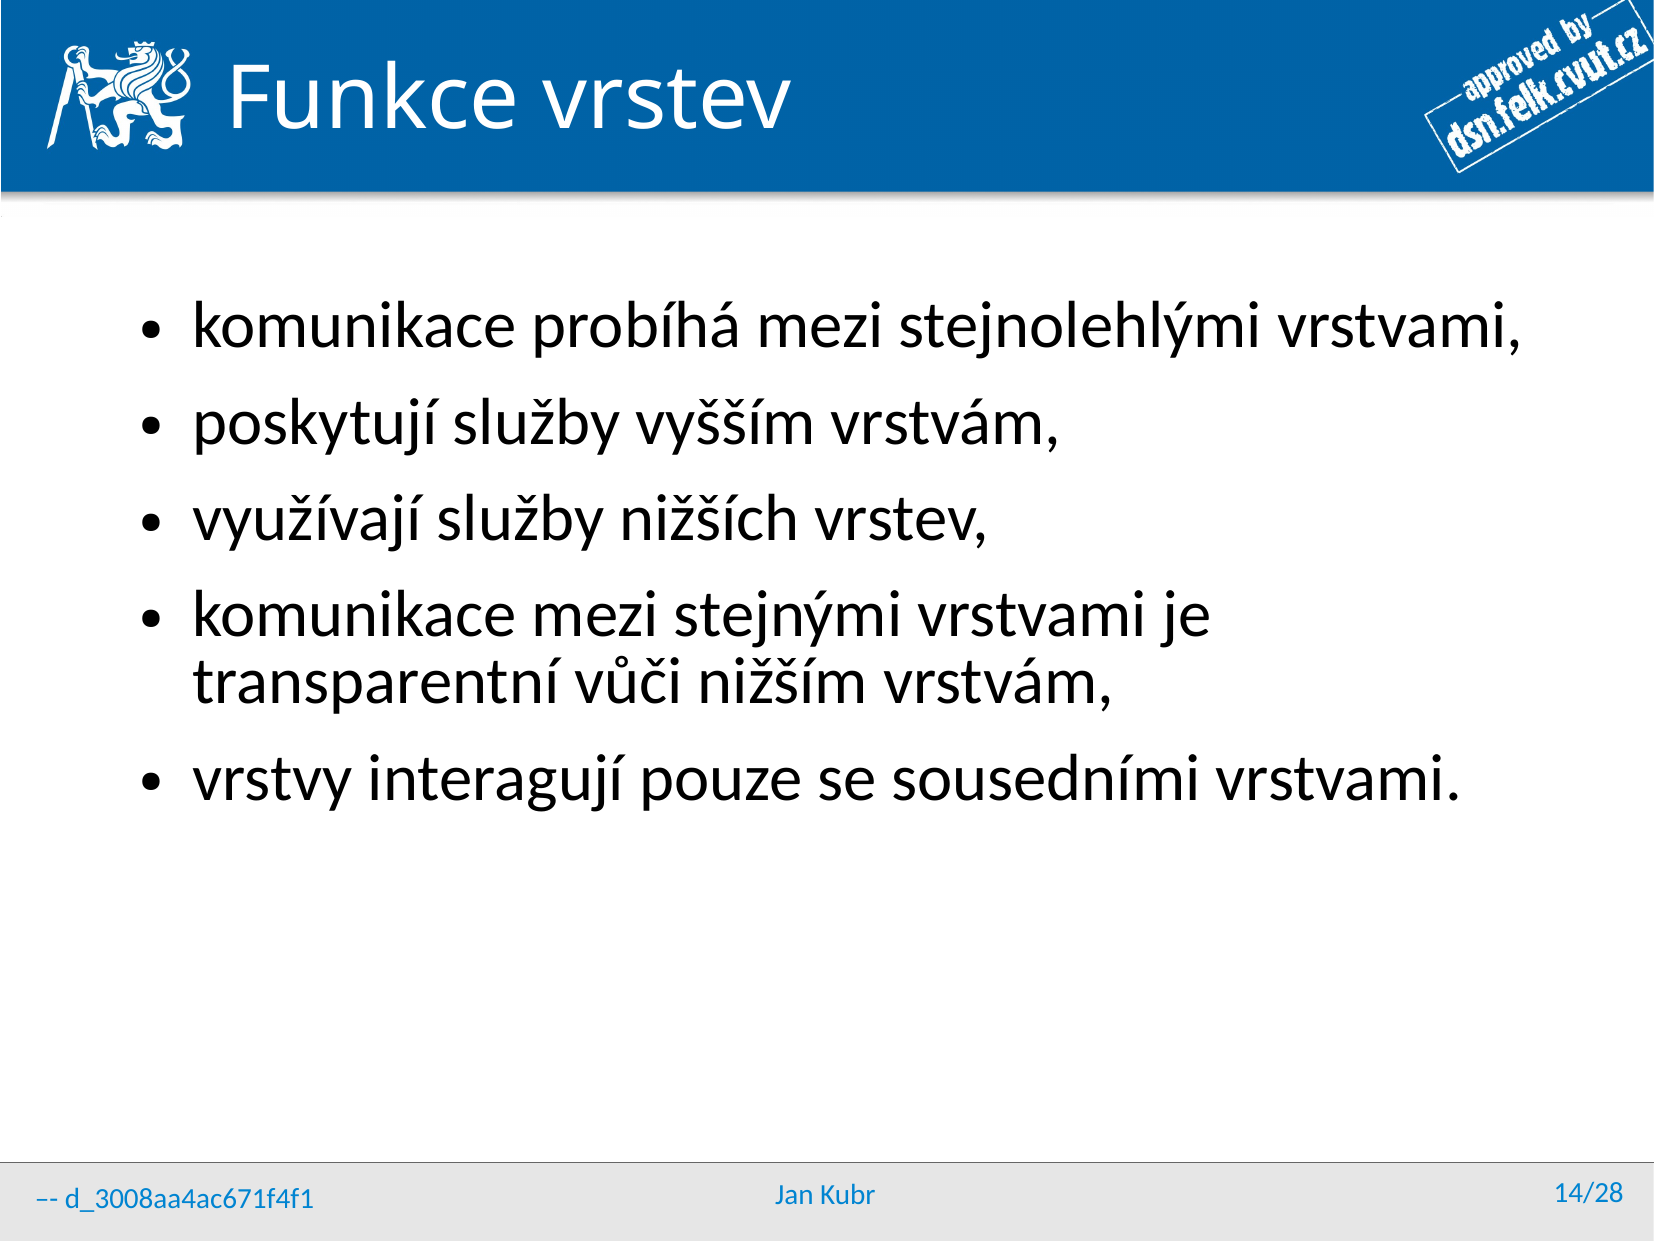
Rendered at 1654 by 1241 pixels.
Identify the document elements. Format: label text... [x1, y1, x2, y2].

picture [1, 0, 1654, 217]
title Funkce vrstev [225, 0, 1426, 188]
list komunikace probíhá mezi stejnolehlými vrstvami, poskytují služby vyšším vrstvám, využívají služby nižších vrstev, komunikace mezi stejnými vrstvami je transparentní vůči nižším vrstvám, vrstvy interagují pouze se sousedními vrstvami. [121, 297, 1534, 1126]
